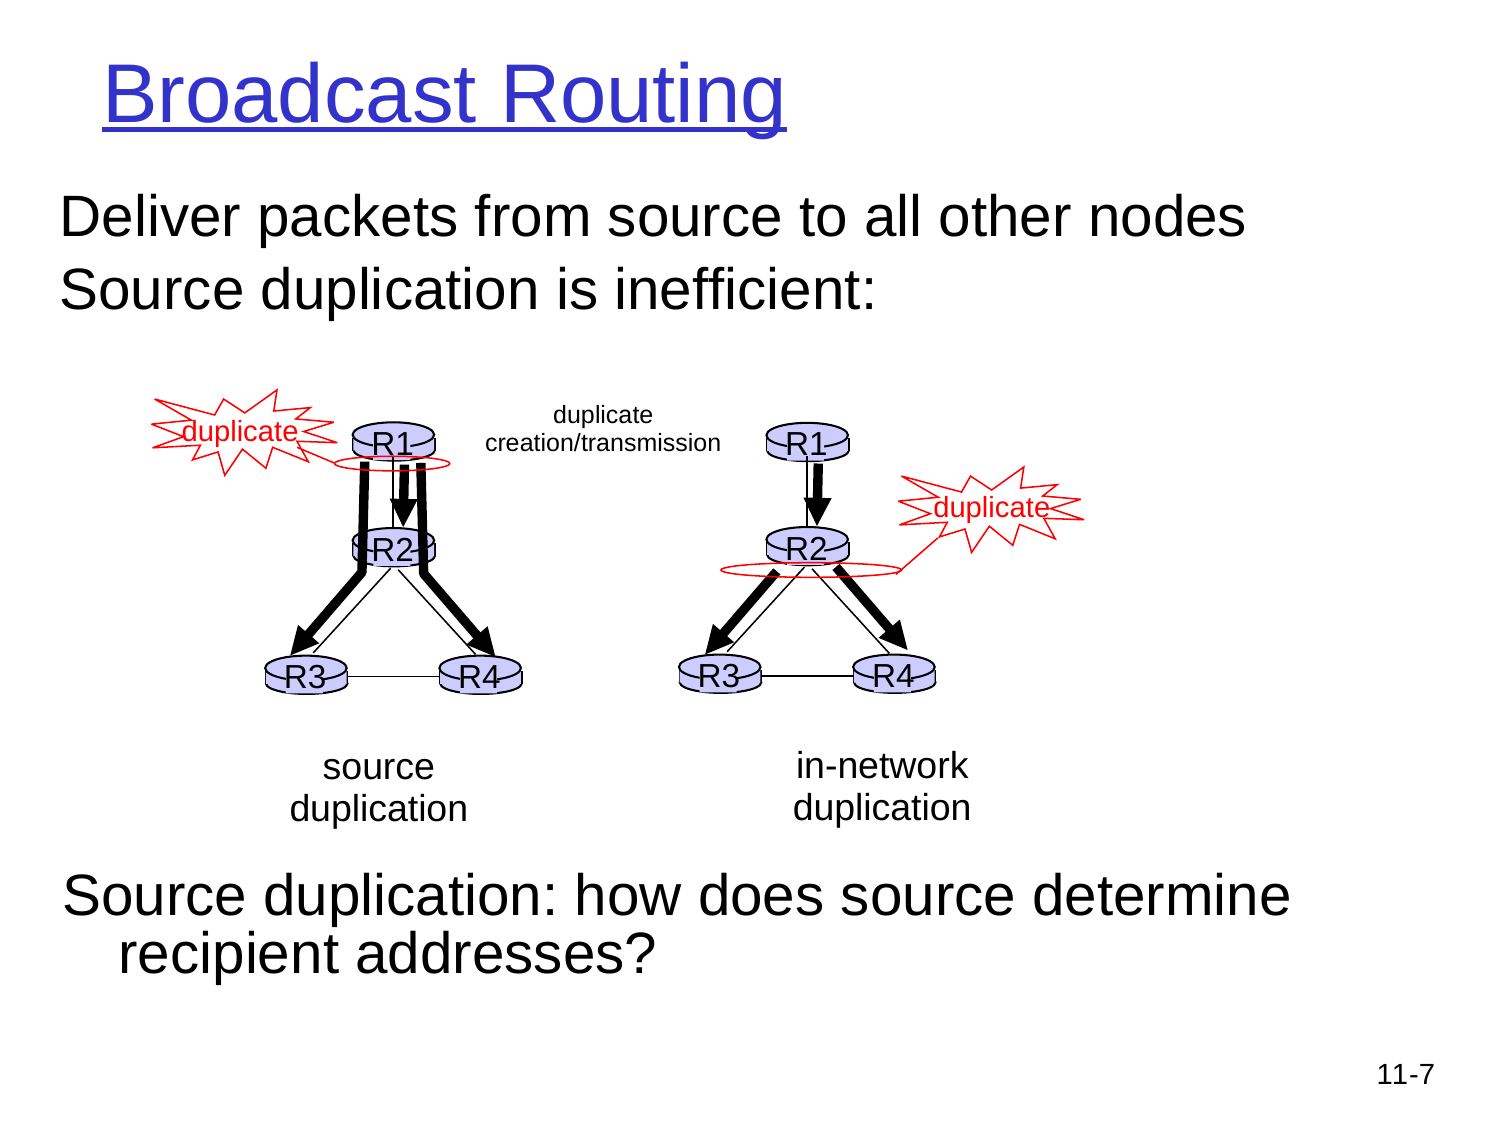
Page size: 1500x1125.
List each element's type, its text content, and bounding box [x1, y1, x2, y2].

text_box R2 [770, 564, 838, 575]
text_box duplicate [918, 483, 1066, 532]
text_box [352, 535, 356, 560]
text_box [930, 661, 936, 688]
text_box R4 [857, 649, 930, 703]
text_box R2 [366, 523, 419, 576]
text_box R1 [356, 417, 429, 457]
text_box in-network duplication [778, 736, 987, 837]
text_box [678, 662, 682, 686]
text_box R1 [394, 458, 429, 470]
text_box [352, 429, 356, 454]
list Deliver packets from source to all other nodes Source duplication is inefficient: [45, 182, 1453, 341]
text_box Source duplication: how does source determine recipient addresses? [47, 861, 1380, 1020]
text_box R1 [377, 435, 389, 443]
text_box [843, 429, 849, 457]
text_box [516, 662, 522, 689]
text_box R3 [682, 649, 756, 703]
text_box R3 [269, 651, 342, 704]
text_box R1 [356, 458, 392, 470]
text_box [756, 661, 761, 688]
text_box [766, 430, 770, 455]
text_box [766, 534, 770, 559]
text_box duplicate creation/transmission [470, 393, 737, 465]
text_box [429, 428, 435, 456]
text_box [843, 533, 849, 561]
text_box [853, 661, 857, 687]
text_box [342, 662, 348, 689]
text_box R1 [770, 418, 843, 471]
text_box source duplication [274, 737, 484, 838]
text_box R4 [443, 651, 516, 704]
text_box [439, 662, 443, 688]
title Broadcast Routing [87, 0, 1363, 182]
text_box [265, 662, 269, 688]
text_box duplicate [166, 407, 314, 456]
text_box R1 [377, 445, 390, 455]
text_box R2 [770, 522, 843, 562]
text_box [429, 534, 435, 562]
